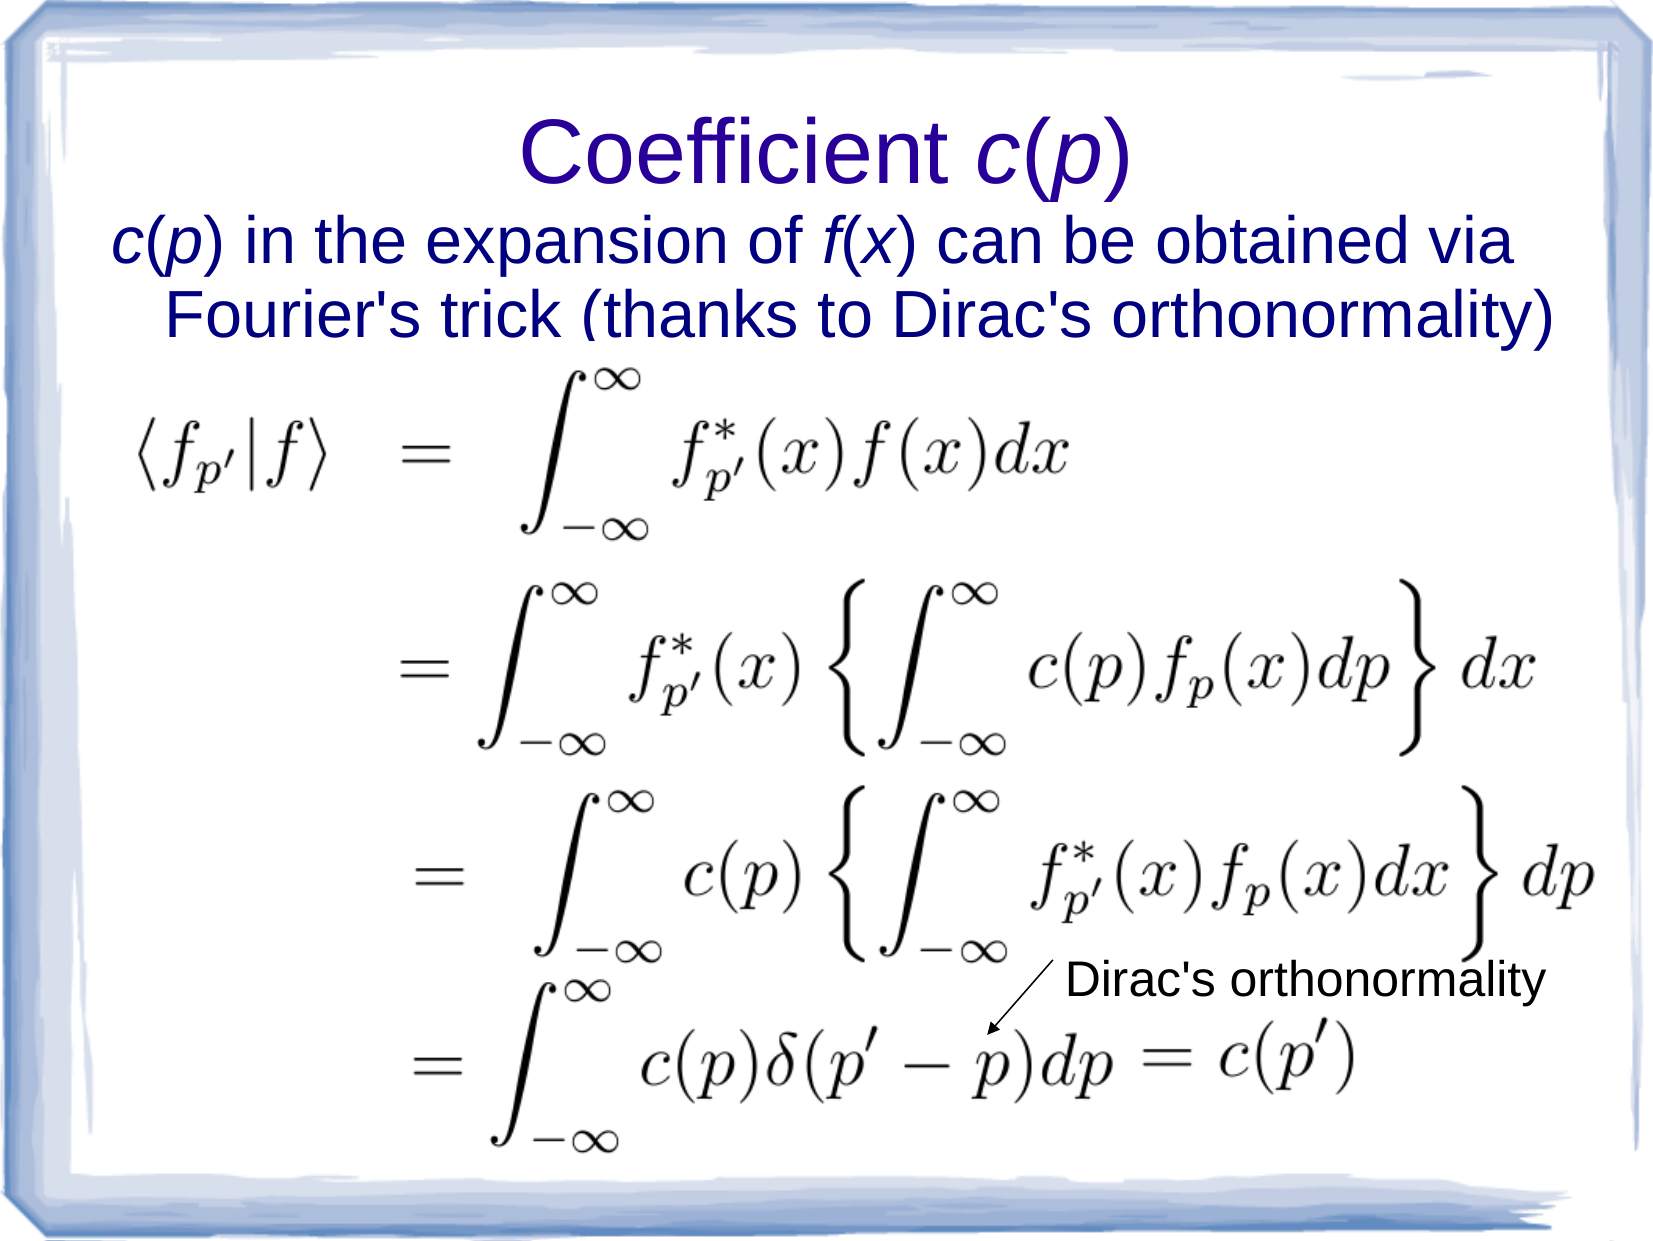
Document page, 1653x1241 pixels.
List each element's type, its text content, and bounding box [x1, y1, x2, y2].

title Coefficient c(p) [82, 49, 1570, 256]
list c(p) in the expansion of f(x) can be obtained via Fourier's trick (thanks to Dirac's orthonormality) [108, 198, 1621, 391]
text_box Dirac's orthonormality [1050, 945, 1576, 1066]
picture [0, 0, 1653, 1241]
